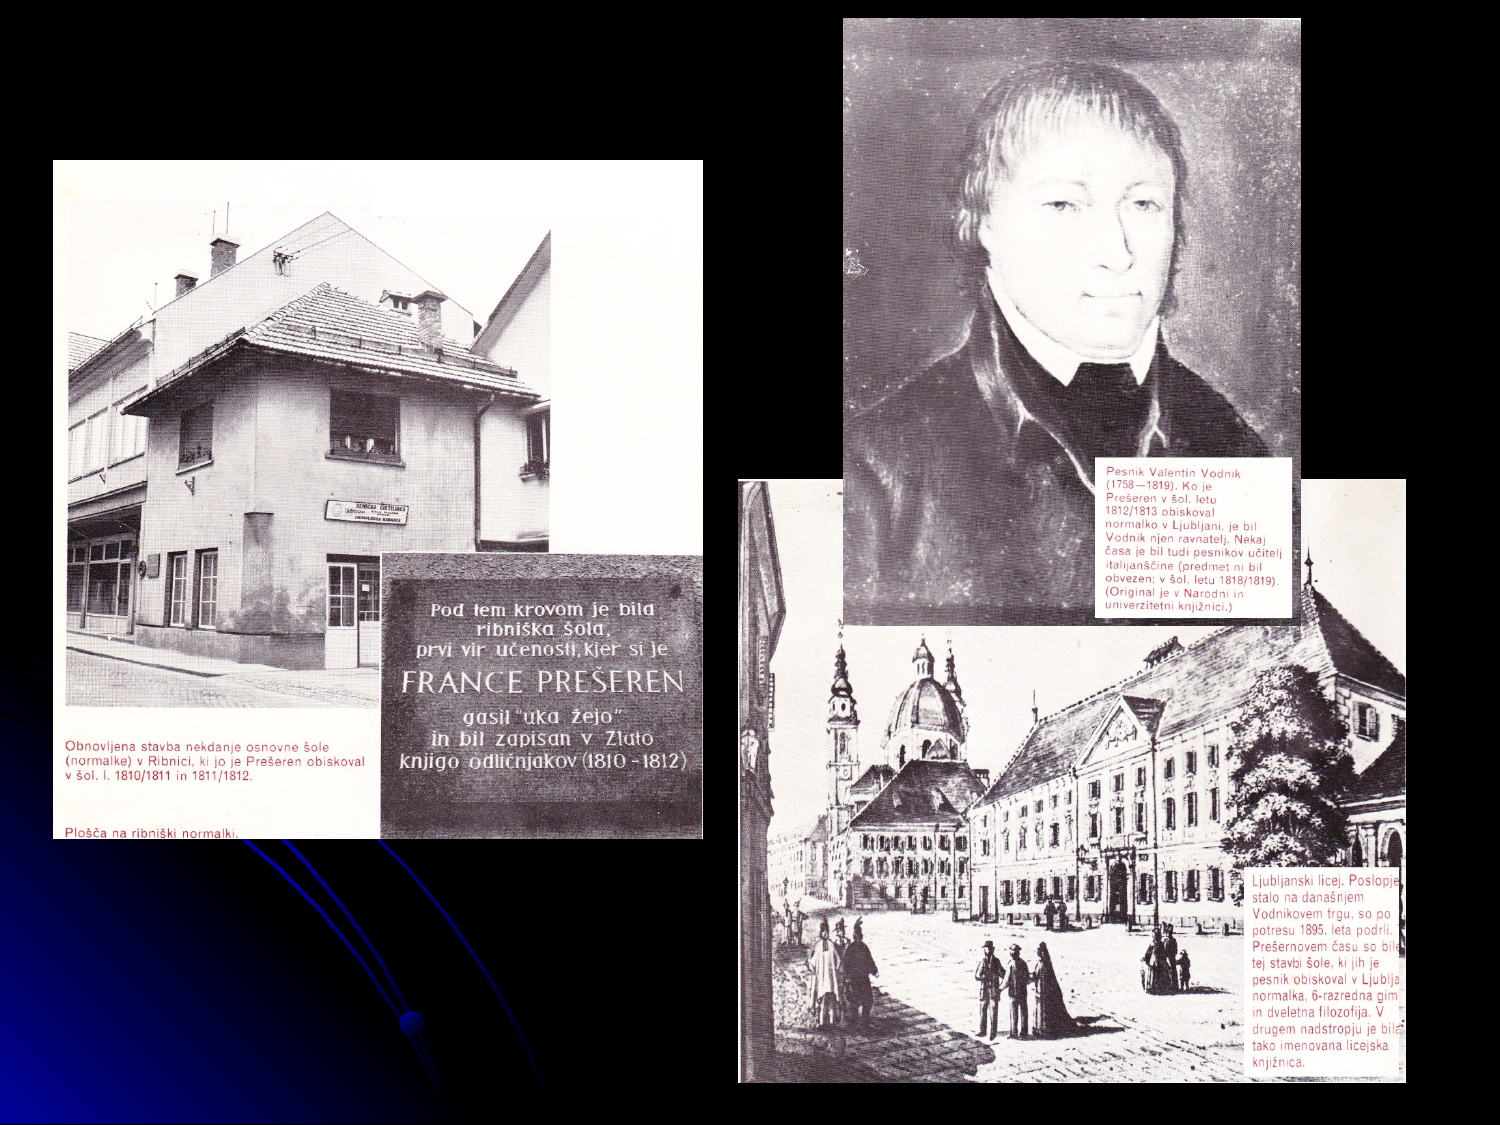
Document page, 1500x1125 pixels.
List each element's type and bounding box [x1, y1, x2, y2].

picture [738, 18, 1406, 1083]
picture [53, 160, 703, 839]
